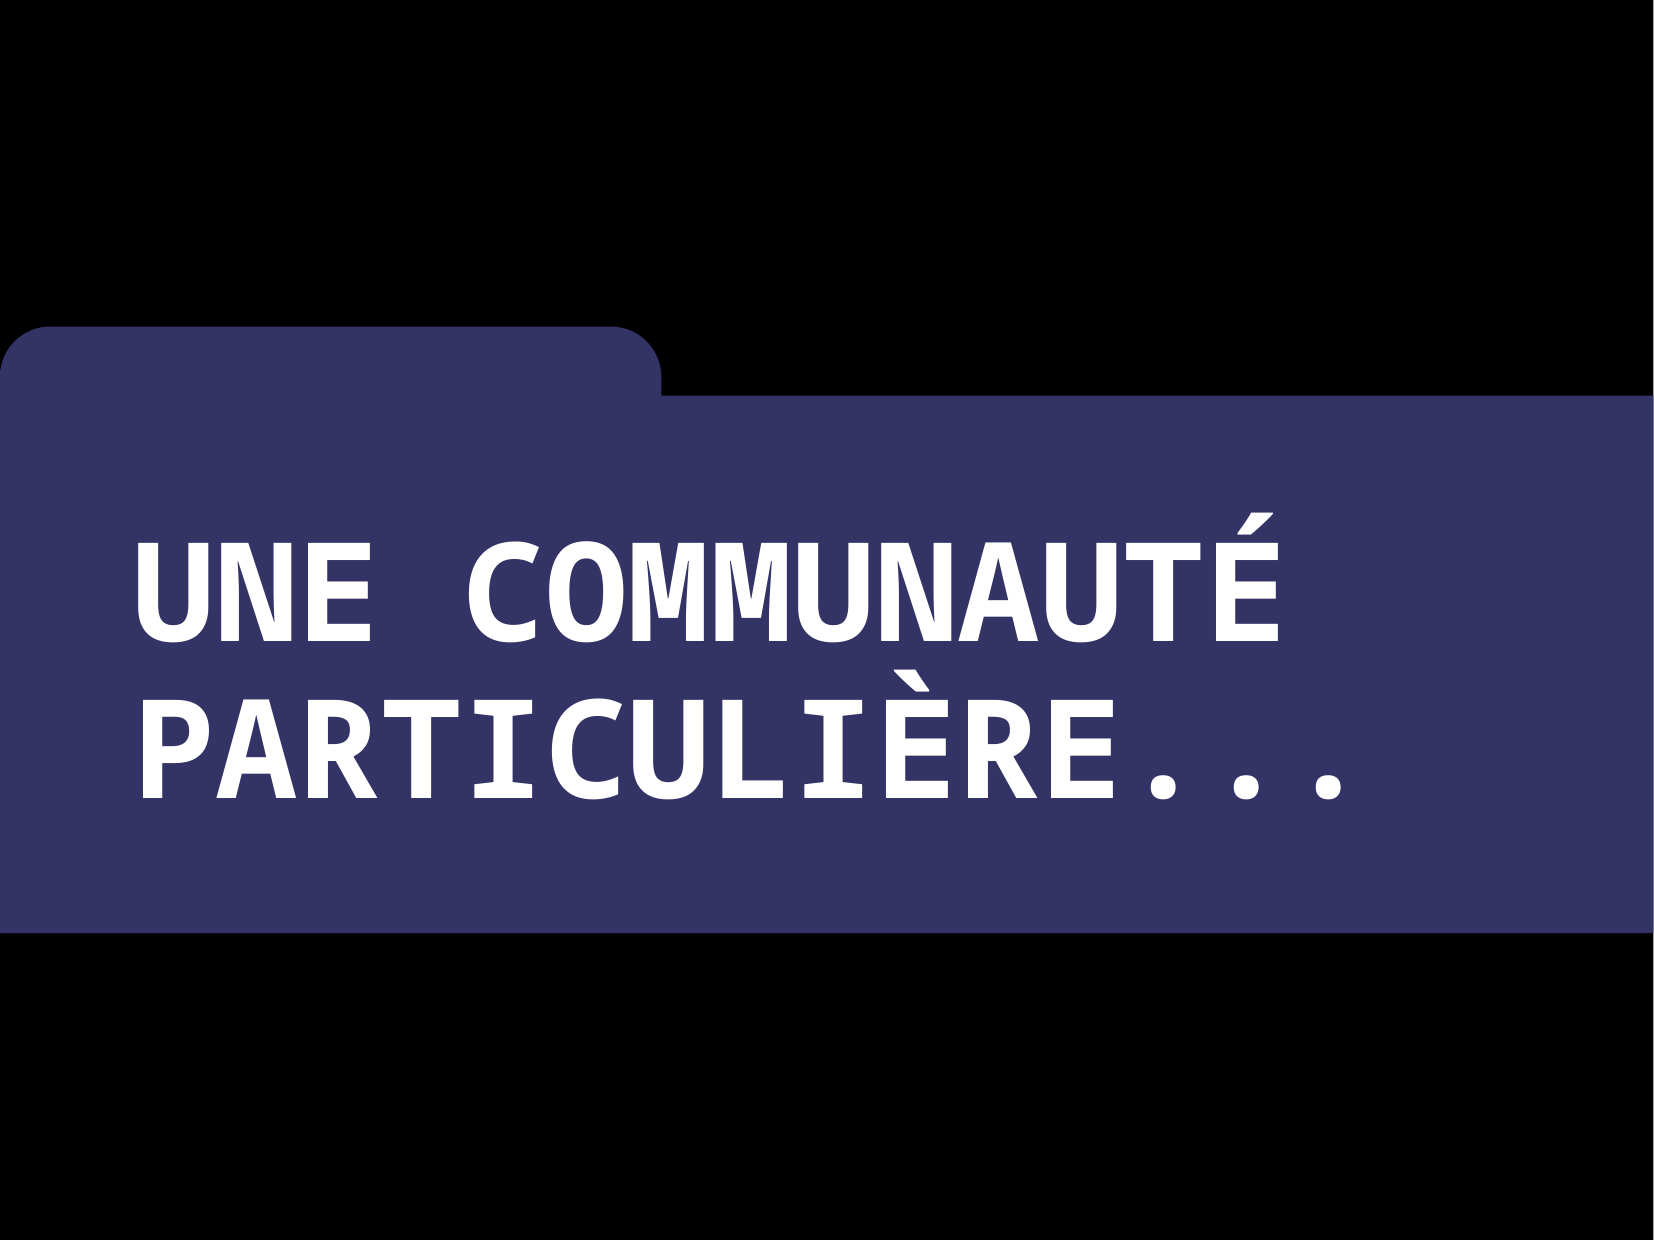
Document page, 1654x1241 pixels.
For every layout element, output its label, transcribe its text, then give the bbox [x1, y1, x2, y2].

text_box UNE COMMUNAUTÉ PARTICULIÈRE... [118, 508, 1565, 839]
text_box [0, 326, 1654, 934]
